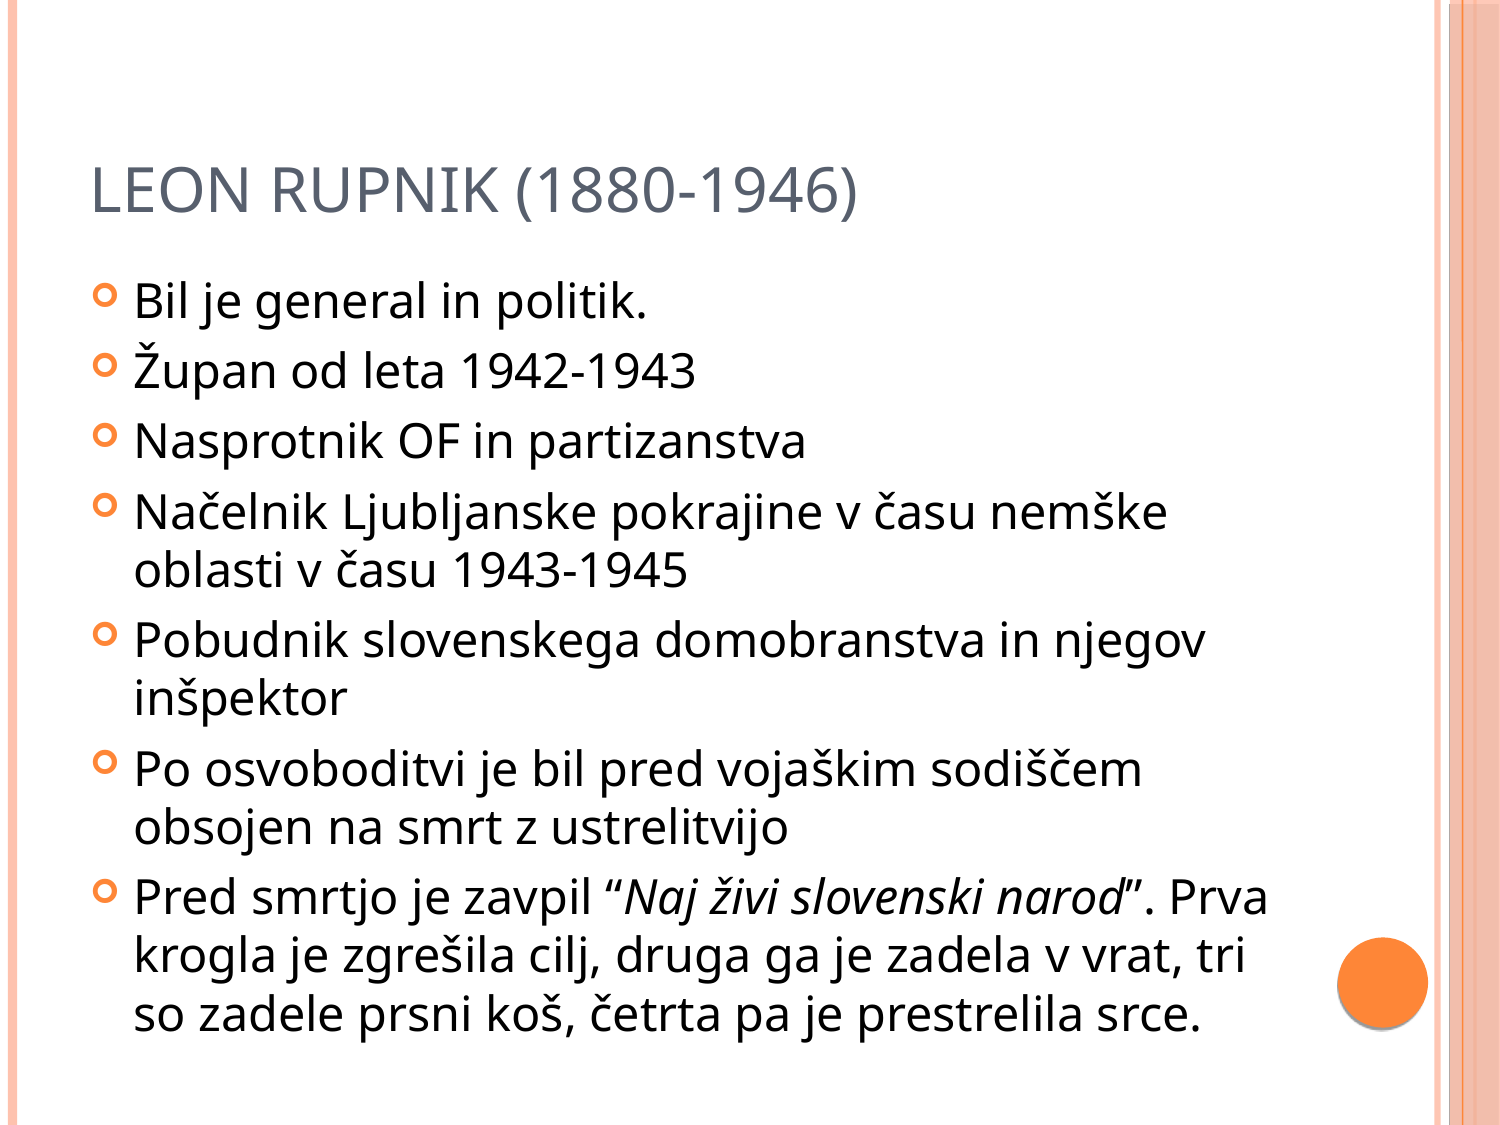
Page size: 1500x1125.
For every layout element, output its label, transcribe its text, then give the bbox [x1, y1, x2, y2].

title Leon Rupnik (1880-1946) [75, 45, 1300, 233]
list Bil je general in politik. Župan od leta 1942-1943 Nasprotnik OF in partizanstva Načelnik Ljubljanske pokrajine v času nemške oblasti v času 1943-1945 Pobudnik slovenskega domobranstva in njegov inšpektor Po osvoboditvi je bil pred vojaškim sodiščem obsojen na smrt z ustrelitvijo Pred smrtjo je zavpil “Naj živi slovenski narod”. Prva krogla je zgrešila cilj, druga ga je zadela v vrat, tri so zadele prsni koš, četrta pa je prestrelila srce. [75, 262, 1300, 1062]
